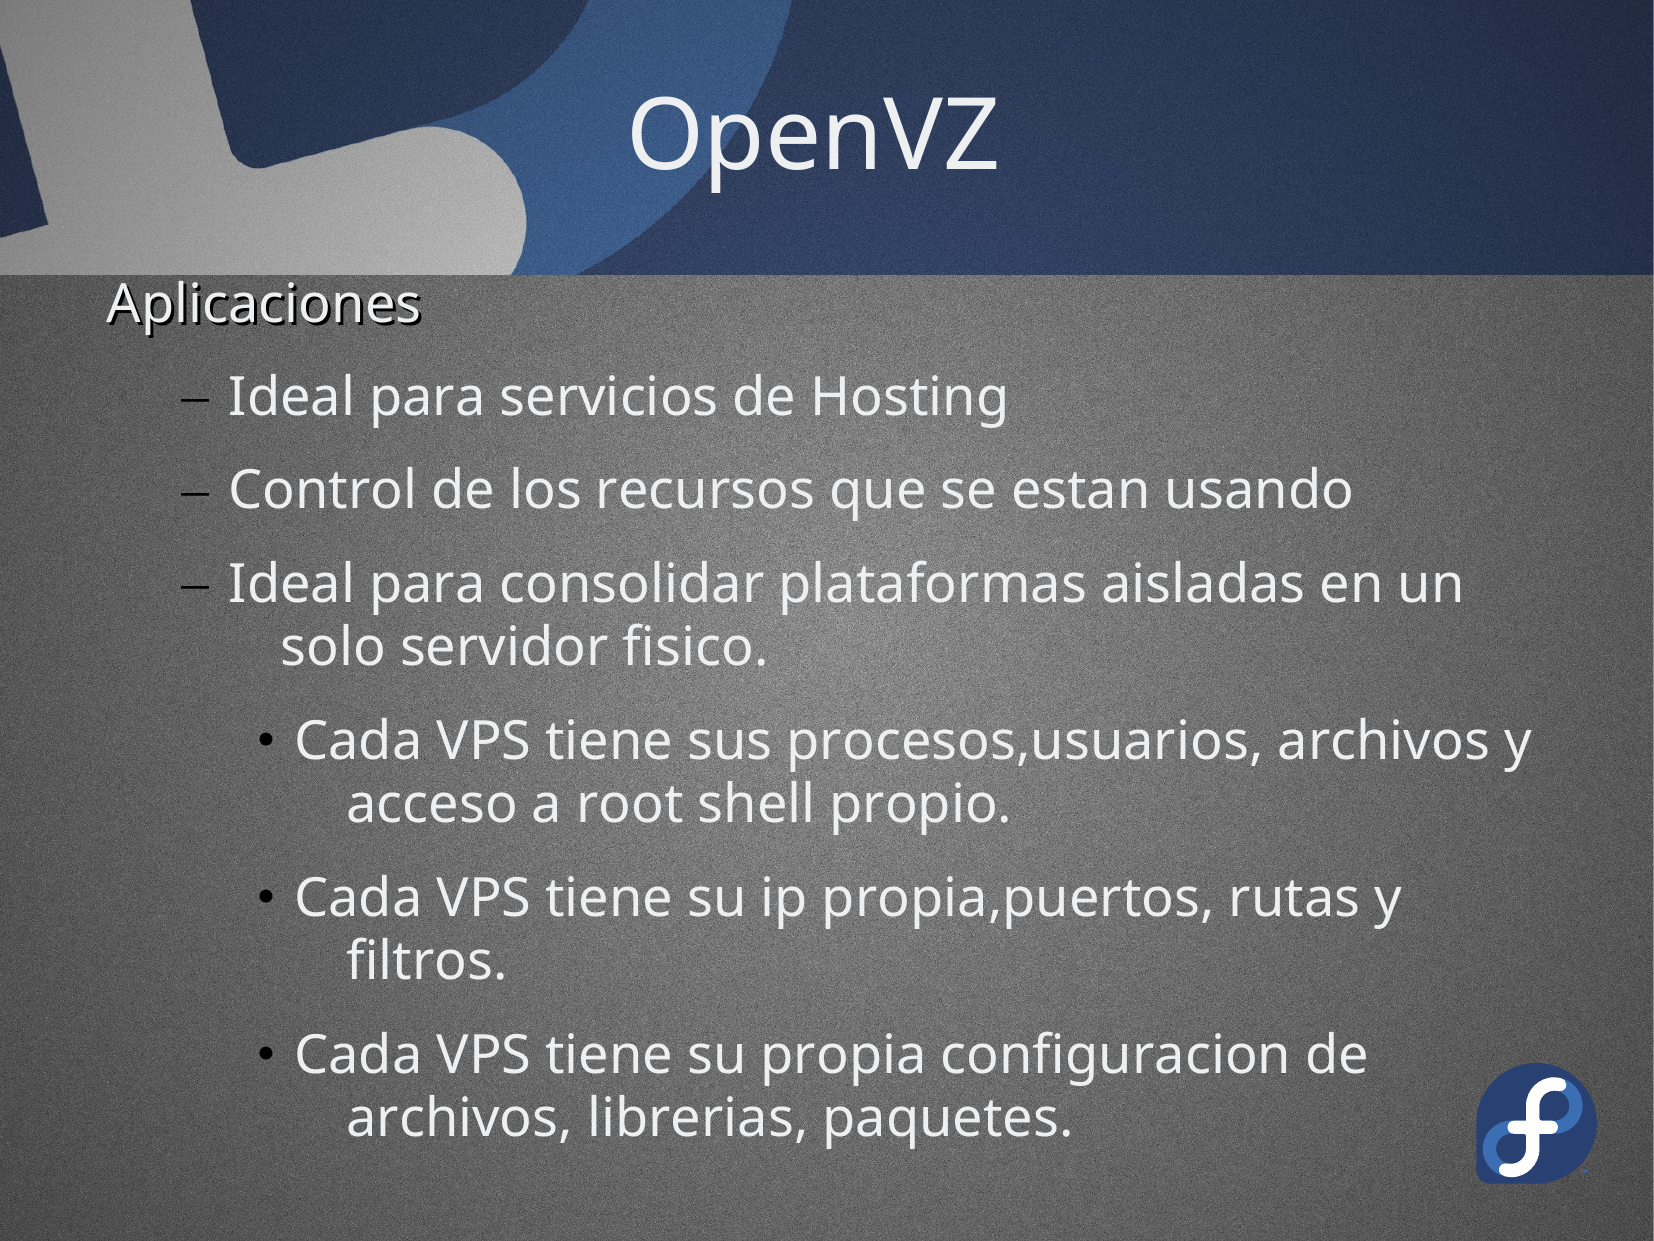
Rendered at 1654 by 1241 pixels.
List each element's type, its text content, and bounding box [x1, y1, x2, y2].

picture [0, 0, 1654, 1241]
text_box Aplicaciones Ideal para servicios de Hosting Control de los recursos que se estan usando Ideal para consolidar plataformas aisladas en un solo servidor fisico. Cada VPS tiene sus procesos,usuarios, archivos y acceso a root shell propio. Cada VPS tiene su ip propia,puertos, rutas y filtros. Cada VPS tiene su propia configuracion de archivos, librerias, paquetes. [88, 270, 1565, 979]
text_box OpenVZ [88, 29, 1565, 237]
